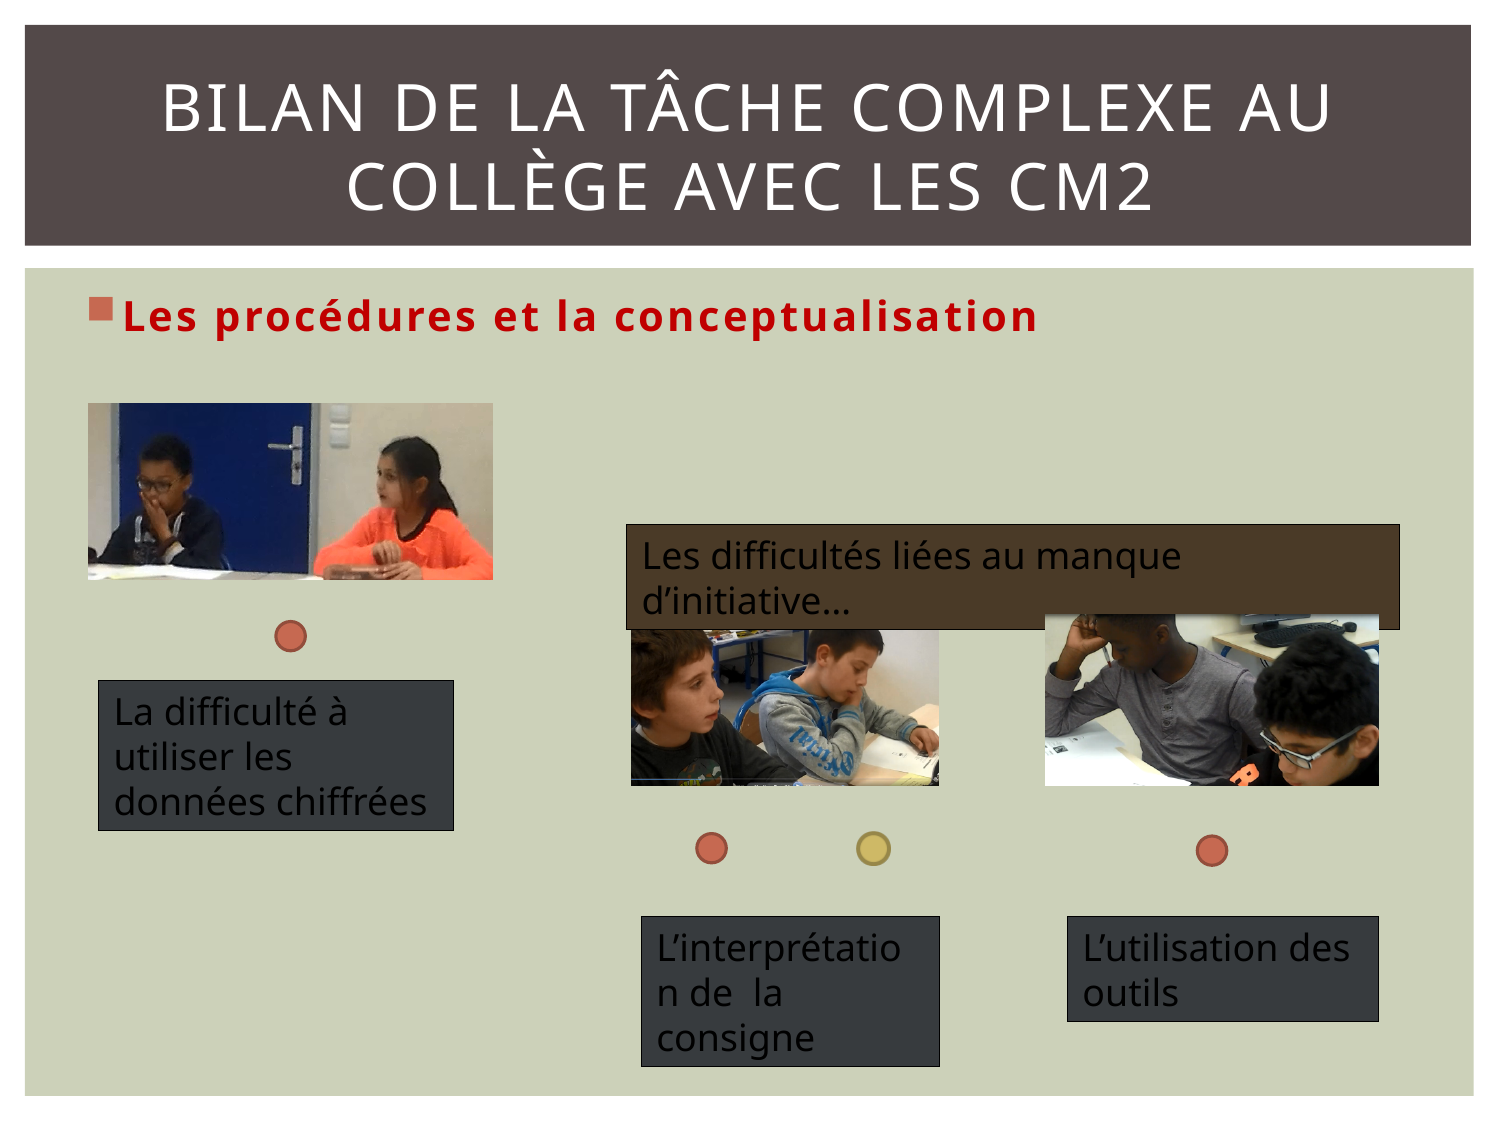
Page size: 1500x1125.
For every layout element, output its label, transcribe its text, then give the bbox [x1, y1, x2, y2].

text_box L’interprétation de la consigne [641, 916, 940, 1067]
picture [88, 403, 493, 580]
text_box [1197, 835, 1227, 866]
text_box [696, 833, 727, 863]
picture [856, 831, 891, 866]
text_box La difficulté à utiliser les données chiffrées [98, 680, 454, 831]
picture [631, 630, 939, 786]
title Bilan de la tâche complexe au collège avec les CM2 [62, 58, 1438, 232]
picture [1045, 614, 1379, 786]
list Les procédures et la conceptualisation [62, 281, 1442, 1005]
text_box L’utilisation des outils [1067, 916, 1379, 1022]
text_box Les difficultés liées au manque d’initiative… [626, 524, 1400, 630]
text_box [275, 621, 306, 651]
